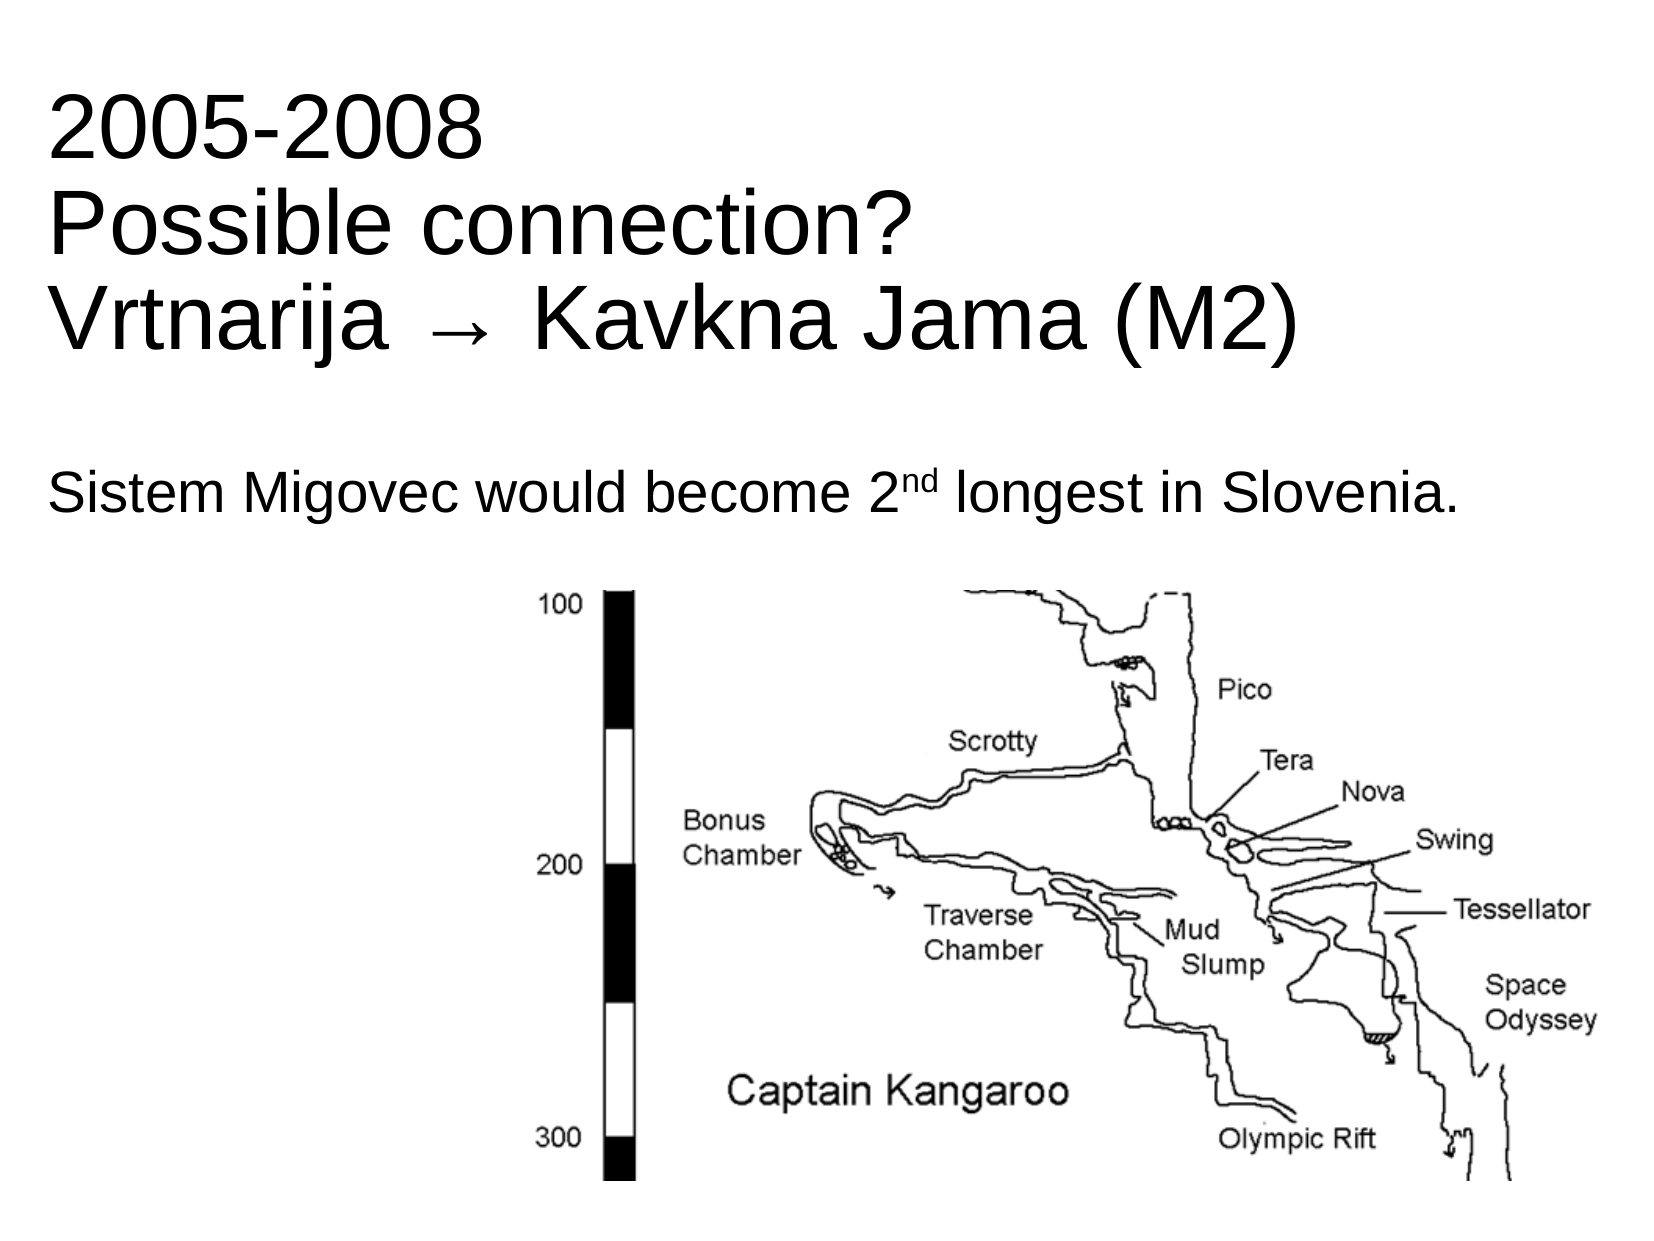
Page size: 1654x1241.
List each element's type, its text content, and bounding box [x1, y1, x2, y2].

title 2005-2008 Possible connection? Vrtnarija → Kavkna Jama (M2) Sistem Migovec would become 2nd longest in Slovenia. [47, 71, 1536, 530]
picture [528, 590, 1609, 1181]
